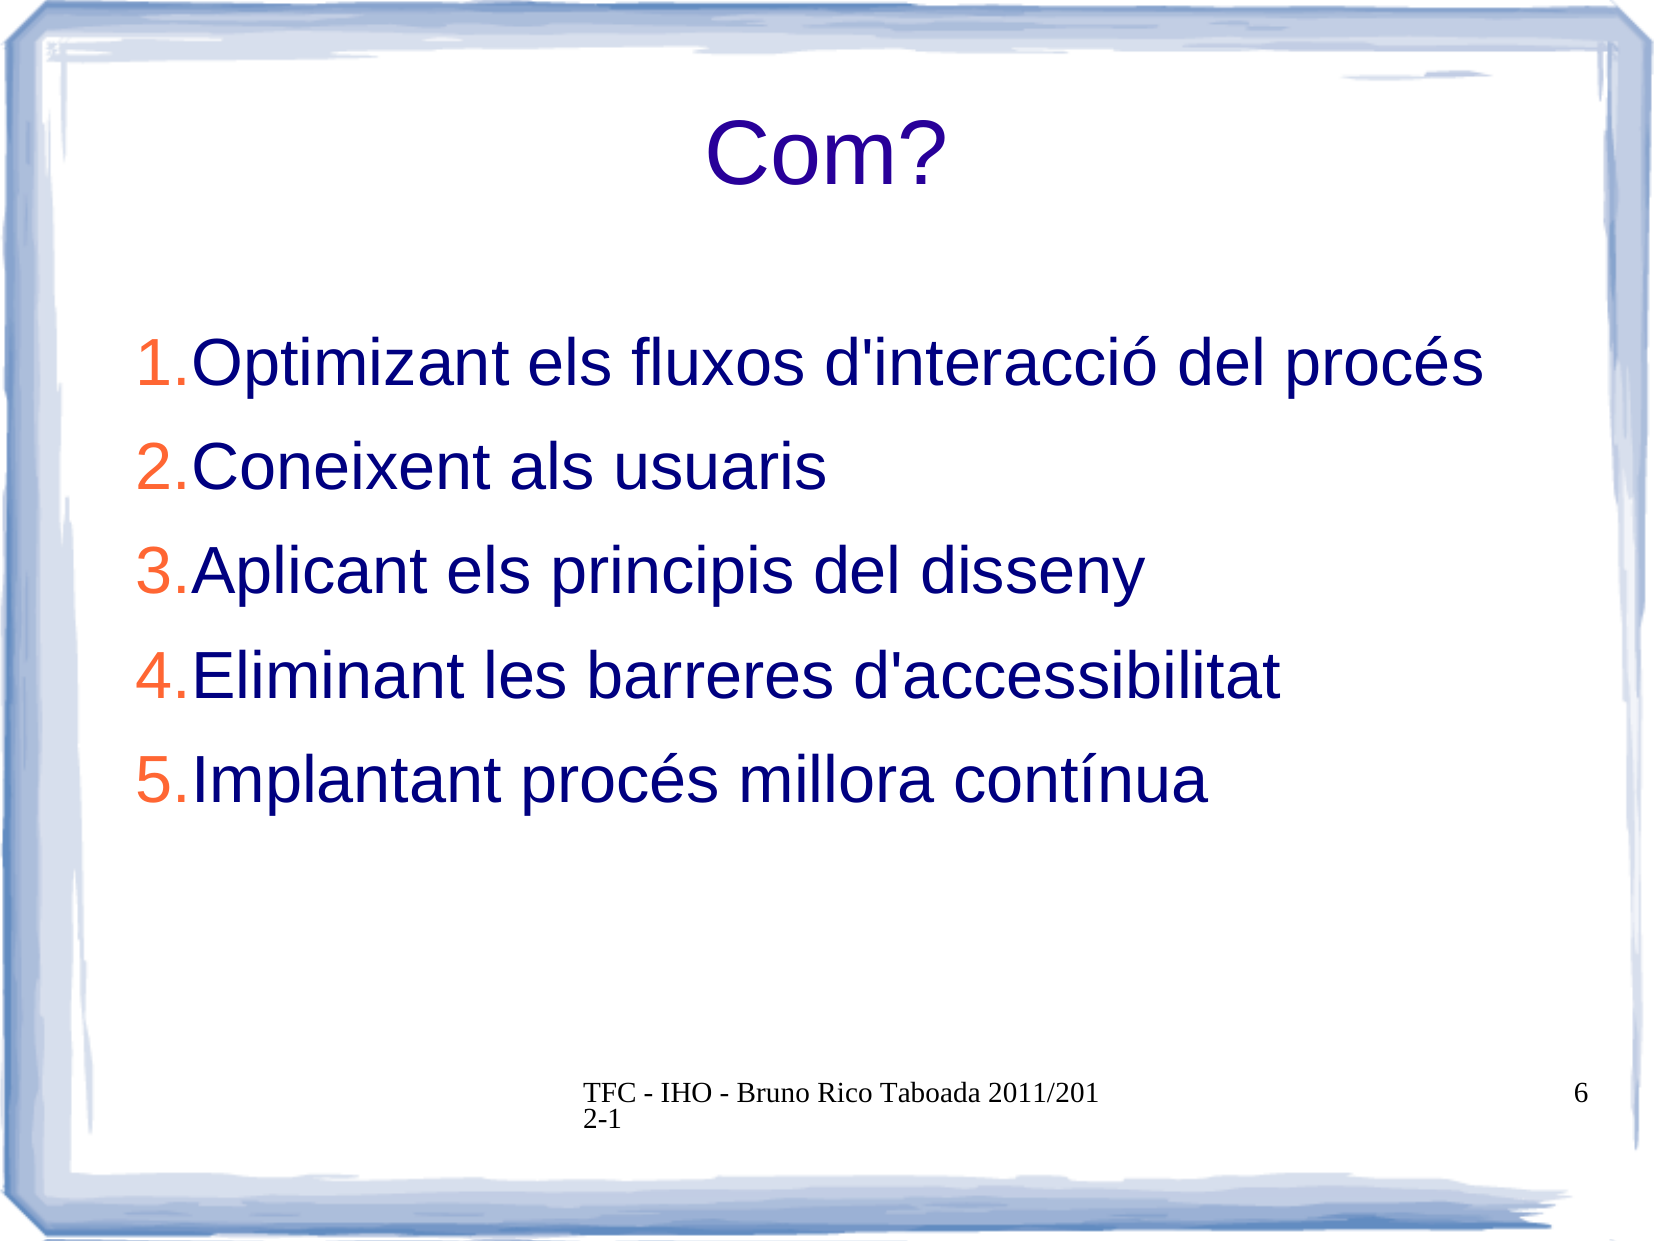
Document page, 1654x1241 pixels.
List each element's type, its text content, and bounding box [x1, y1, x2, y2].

list Optimizant els fluxos d'interacció del procés Coneixent als usuaris Aplicant els principis del disseny Eliminant les barreres d'accessibilitat Implantant procés millora contínua [118, 324, 1571, 1167]
title Com? [82, 49, 1571, 257]
picture [0, 0, 1654, 1241]
